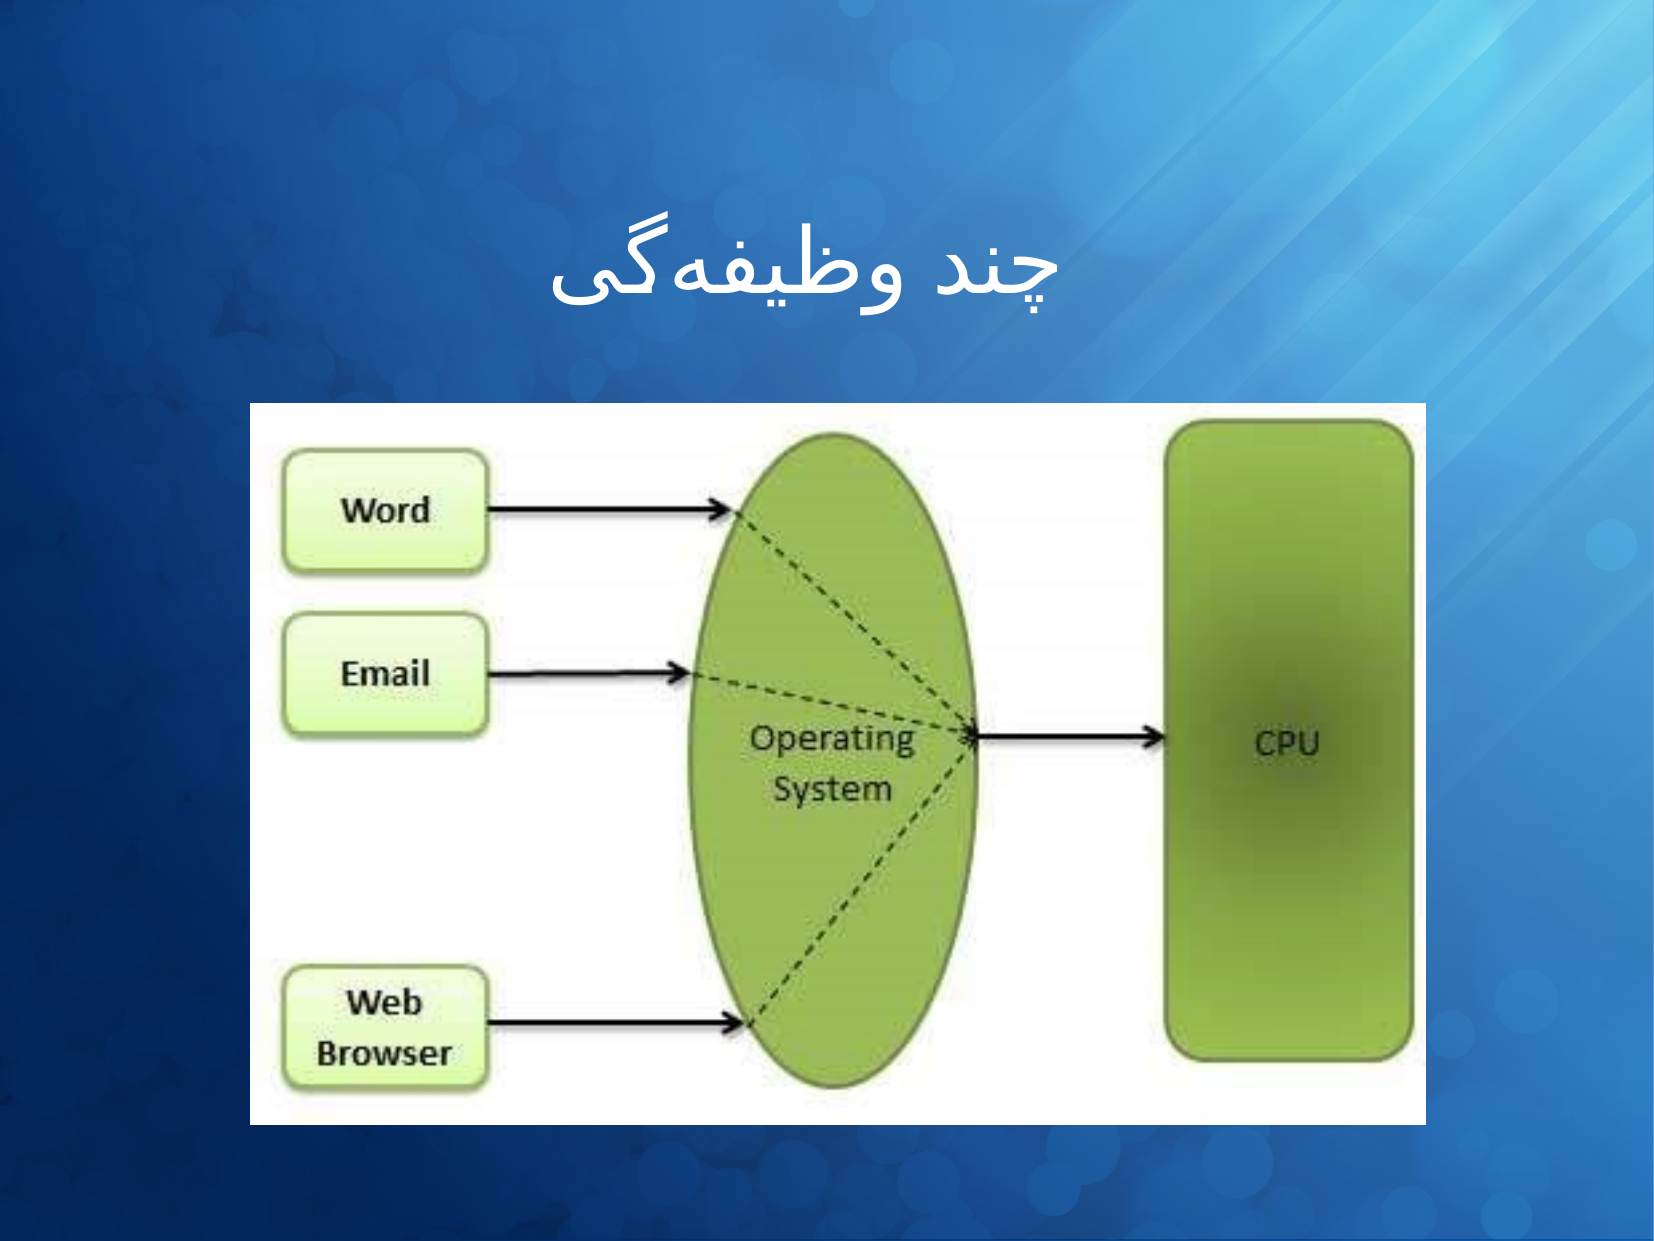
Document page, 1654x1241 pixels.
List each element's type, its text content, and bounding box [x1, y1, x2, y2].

title چند وظیفه‌گی [112, 187, 1501, 356]
picture [0, 0, 1654, 1241]
